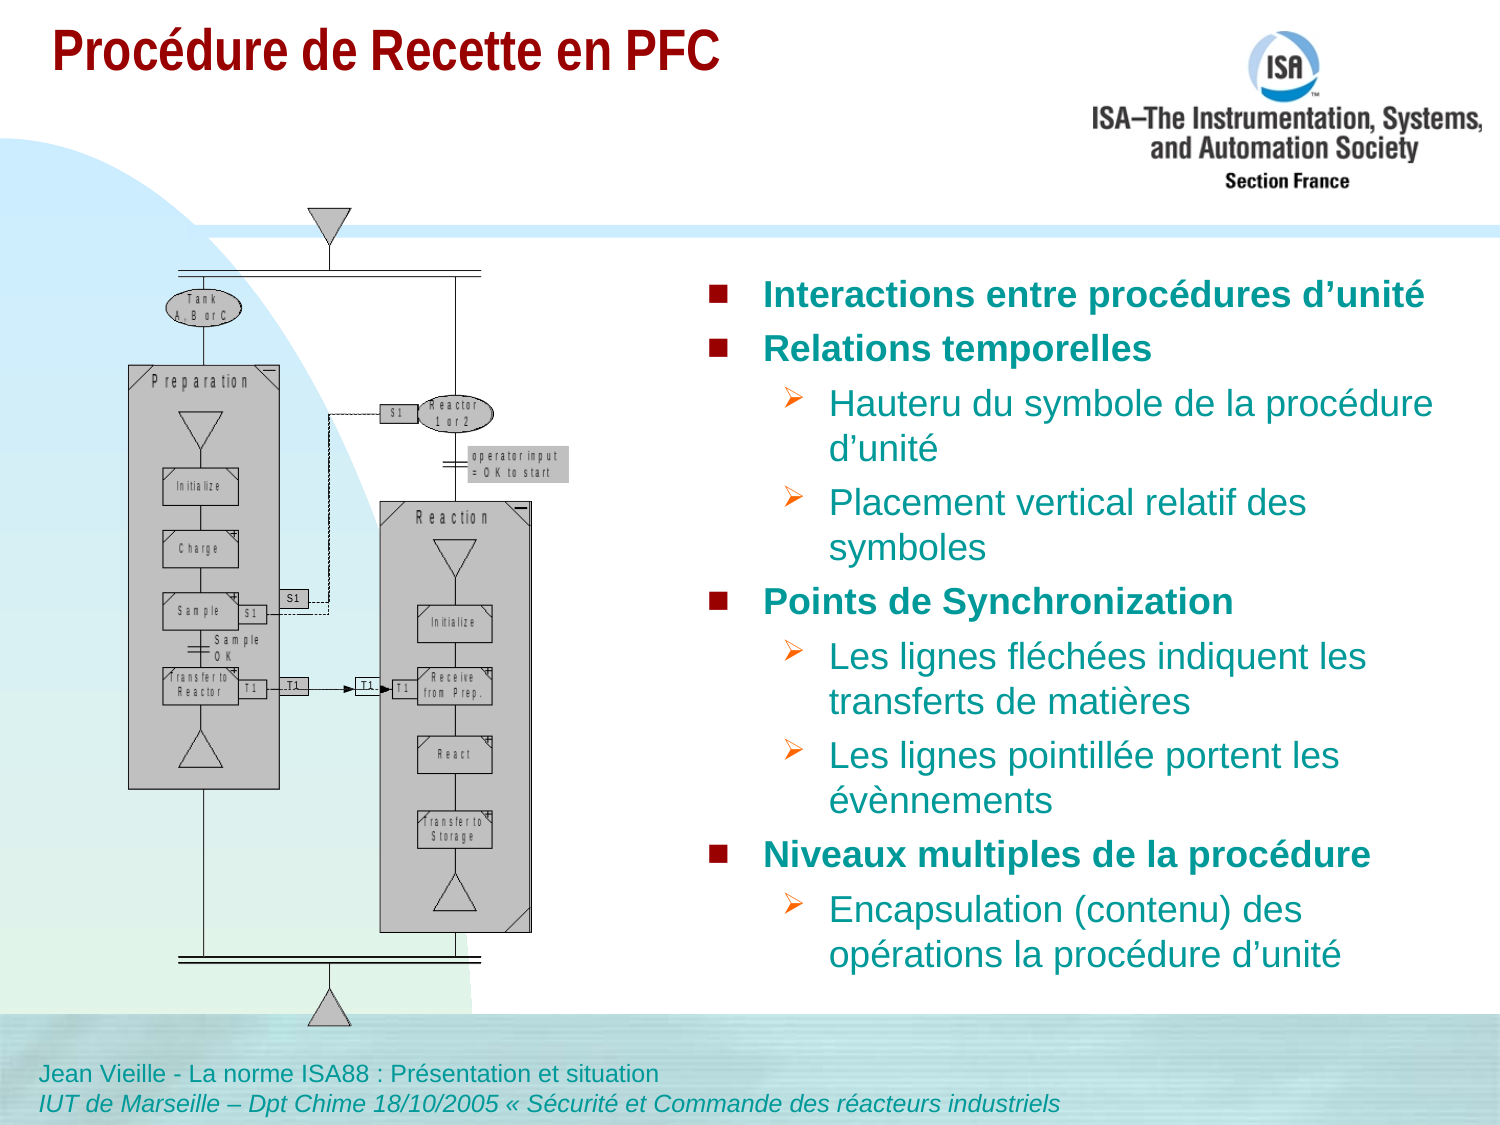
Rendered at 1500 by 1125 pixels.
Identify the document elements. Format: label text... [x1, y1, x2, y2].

title Procédure de Recette en PFC [37, 12, 1088, 201]
picture [1092, 31, 1483, 194]
picture [0, 1014, 1500, 1125]
list Interactions entre procédures d’unité Relations temporelles Hauteru du symbole de la procédure d’unité Placement vertical relatif des symboles Points de Synchronization Les lignes fléchées indiquent les transferts de matières Les lignes pointillée portent les évènnements Niveaux multiples de la procédure Encapsulation (contenu) des opérations la procédure d’unité [691, 262, 1453, 1000]
chart [87, 187, 607, 1038]
